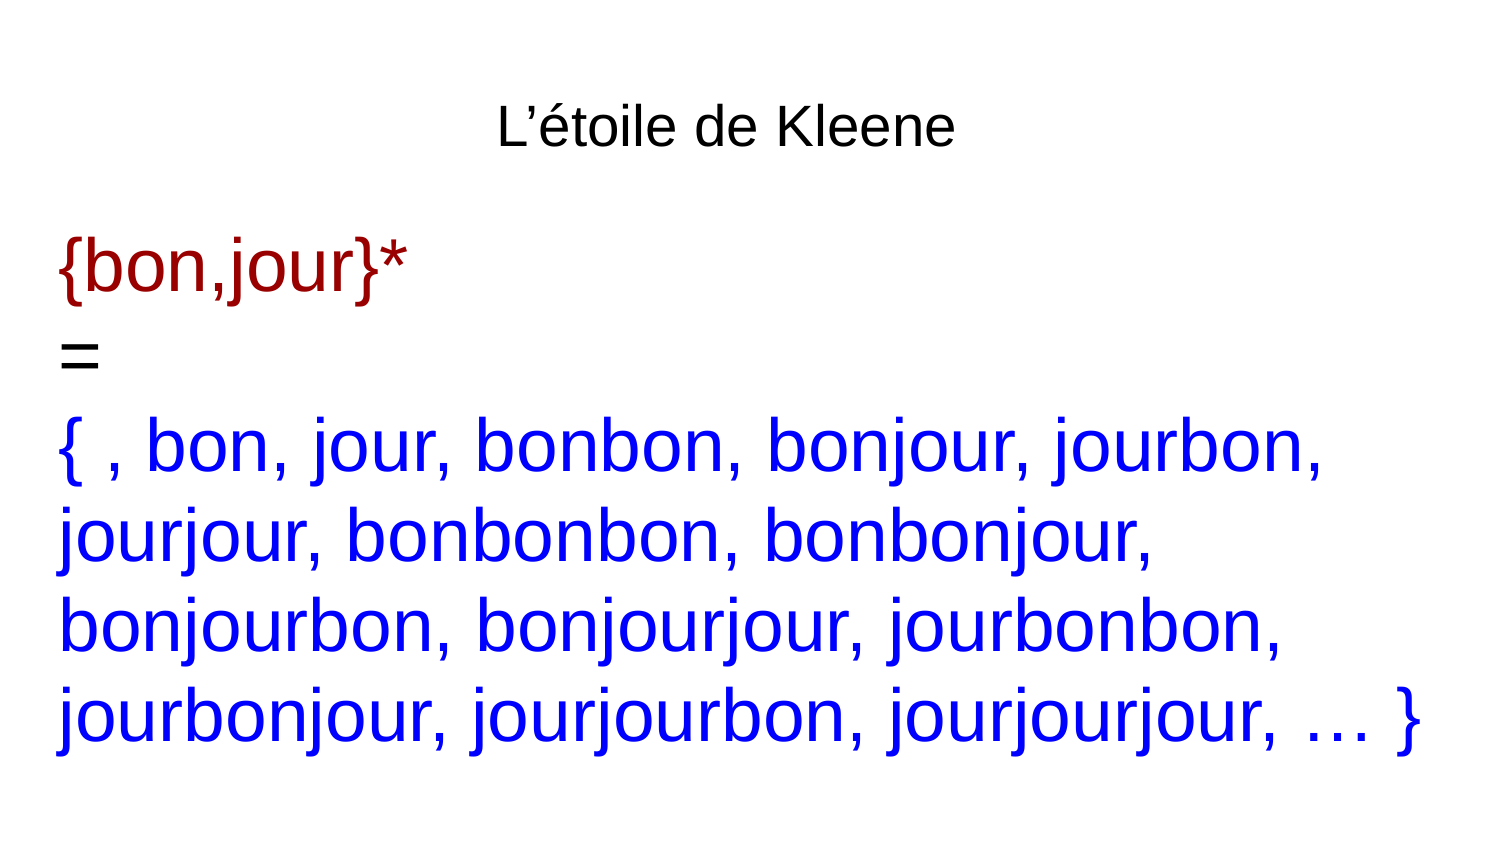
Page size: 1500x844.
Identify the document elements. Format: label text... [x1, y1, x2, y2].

text_box {bon,jour}* = { , bon, jour, bonbon, bonjour, jourbon, jourjour, bonbonbon, bonbonjour, bonjourbon, bonjourjour, jourbonbon, jourbonjour, jourjourbon, jourjourjour, … } [43, 201, 1476, 814]
title L’étoile de Kleene [481, 72, 1019, 167]
